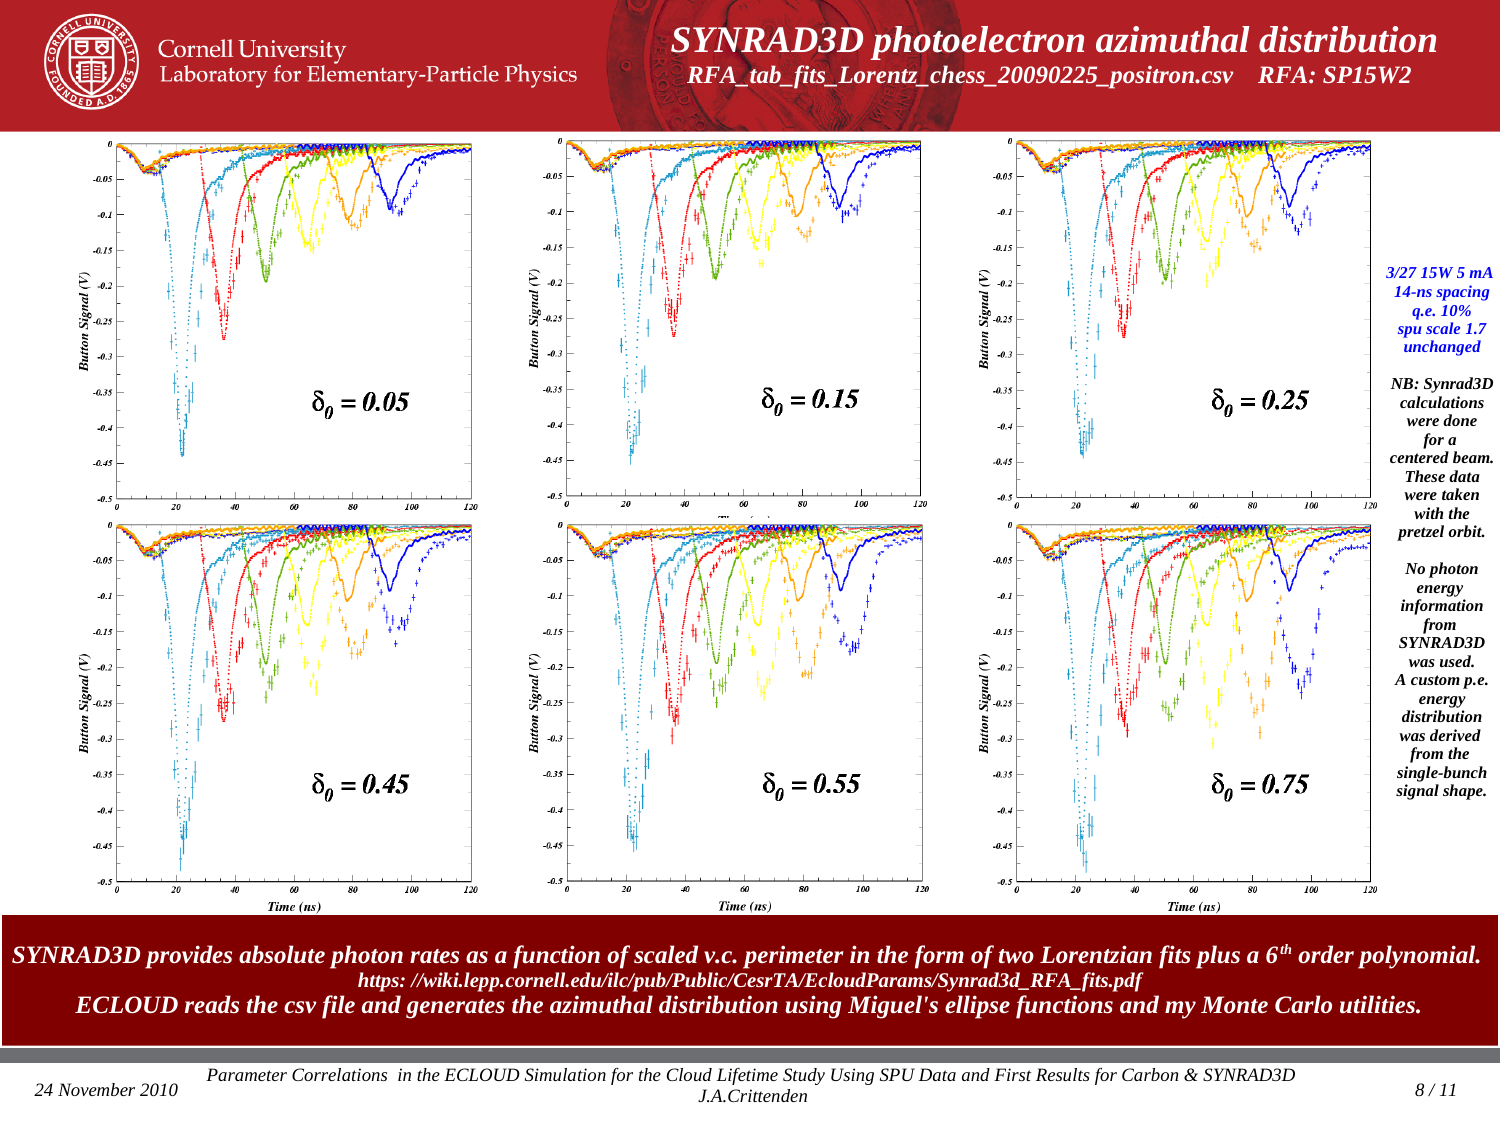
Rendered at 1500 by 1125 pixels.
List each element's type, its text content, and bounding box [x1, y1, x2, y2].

picture [75, 137, 481, 915]
picture [0, 0, 1500, 132]
text_box SYNRAD3D provides absolute photon rates as a function of scaled v.c. perimeter in the form of two Lorentzian fits plus a 6th order polynomial. https: //wiki.lepp.cornell.edu/ilc/pub/Public/CesrTA/EcloudParams/Synrad3d_RFA_fits.pdf ECLOUD reads the csv file and generates the azimuthal distribution using Miguel's ellipse functions and my Monte Carlo utilities. [2, 915, 1498, 1046]
picture [975, 134, 1381, 915]
text_box 3/27 15W 5 mA 14-ns spacing q.e. 10% spu scale 1.7 unchanged NB: Synrad3D calculations were done for a centered beam. These data were taken with the pretzel orbit. No photon energy information from SYNRAD3D was used. A custom p.e. energy distribution was derived from the single-bunch signal shape. [1387, 149, 1498, 901]
text_box SYNRAD3D photoelectron azimuthal distribution RFA_tab_fits_Lorentz_chess_20090225_positron.csv RFA: SP15W2 [599, 11, 1500, 110]
picture [525, 134, 931, 915]
